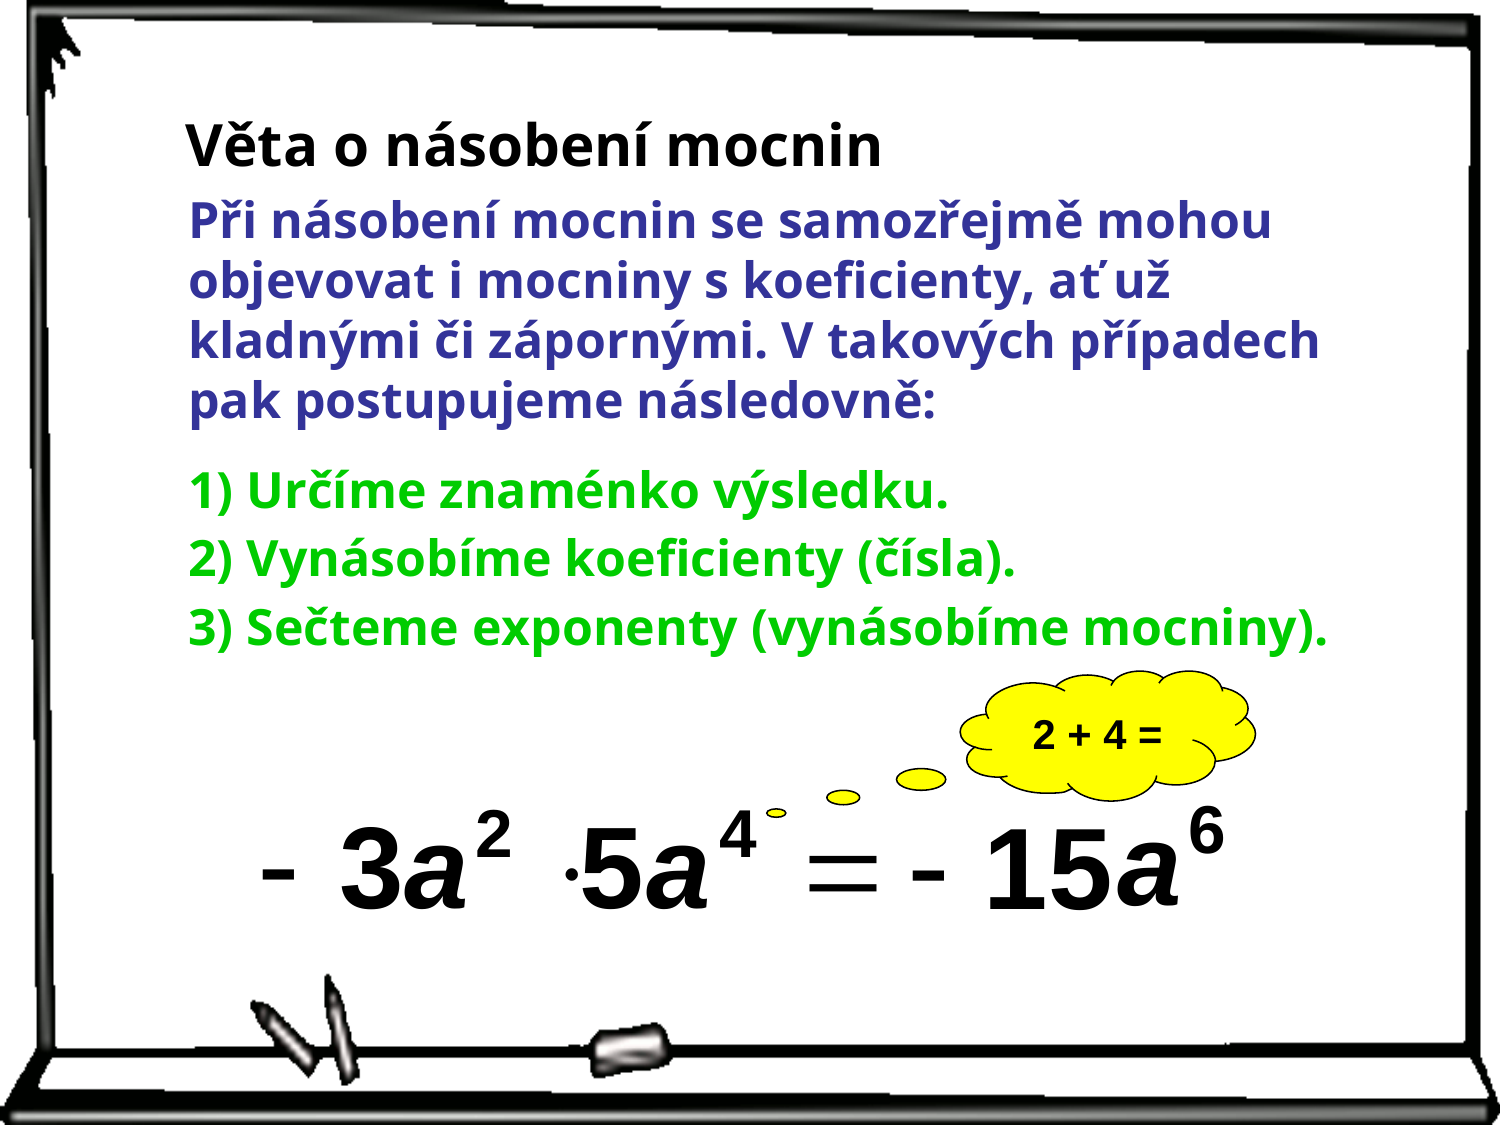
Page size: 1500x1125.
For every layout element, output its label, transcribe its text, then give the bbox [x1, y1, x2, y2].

text_box 3) Sečteme exponenty (vynásobíme mocniny). [173, 571, 1403, 679]
text_box 2 + 4 = [896, 768, 946, 791]
text_box Při násobení mocnin se samozřejmě mohou objevovat i mocniny s koeficienty, ať už kladnými či zápornými. V takových případech pak postupujeme následovně: [173, 255, 1403, 362]
chart [242, 783, 880, 939]
text_box 1) Určíme znaménko výsledku. [173, 434, 1403, 503]
text_box 2 + 4 = [826, 790, 860, 805]
chart [891, 779, 1247, 939]
text_box 2 + 4 = [766, 808, 786, 818]
text_box Věta o násobení mocnin [171, 89, 1211, 197]
text_box 2) Vynásobíme koeficienty (čísla). [173, 503, 1403, 571]
picture [0, 0, 1500, 1125]
text_box 2 + 4 = [960, 679, 1256, 801]
